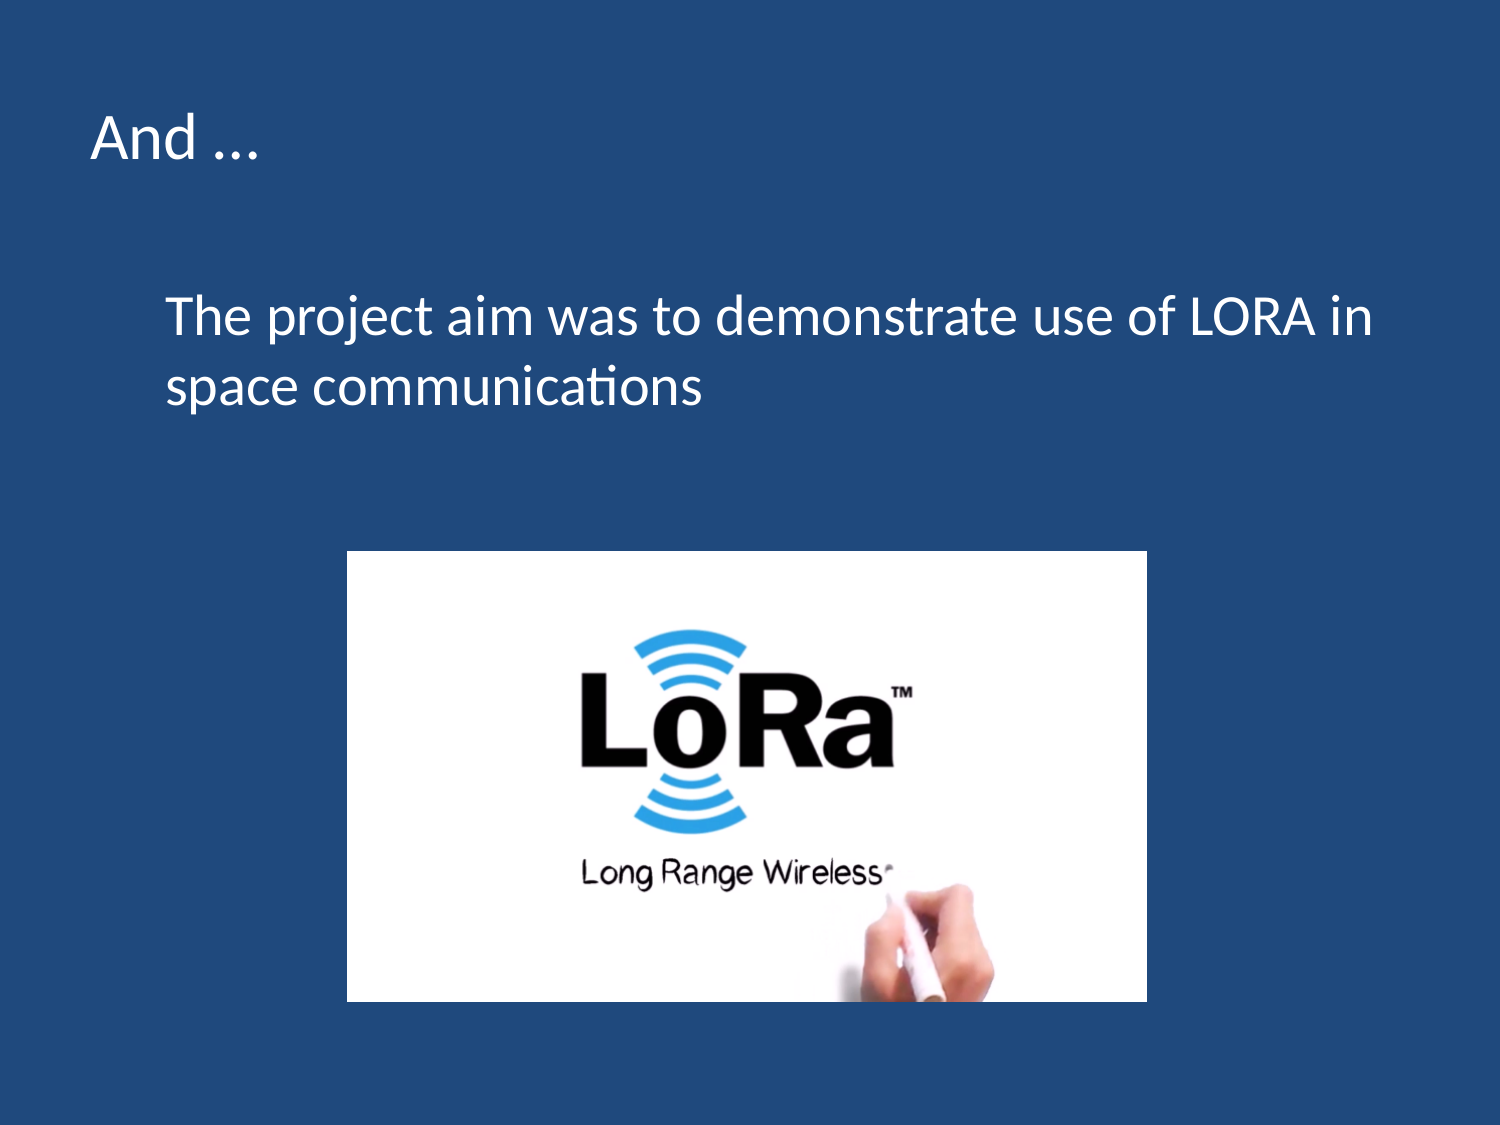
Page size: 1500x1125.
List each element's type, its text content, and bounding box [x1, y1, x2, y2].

list And … The project aim was to demonstrate use of LORA in space communications [75, 85, 1425, 828]
picture [347, 551, 1147, 1002]
